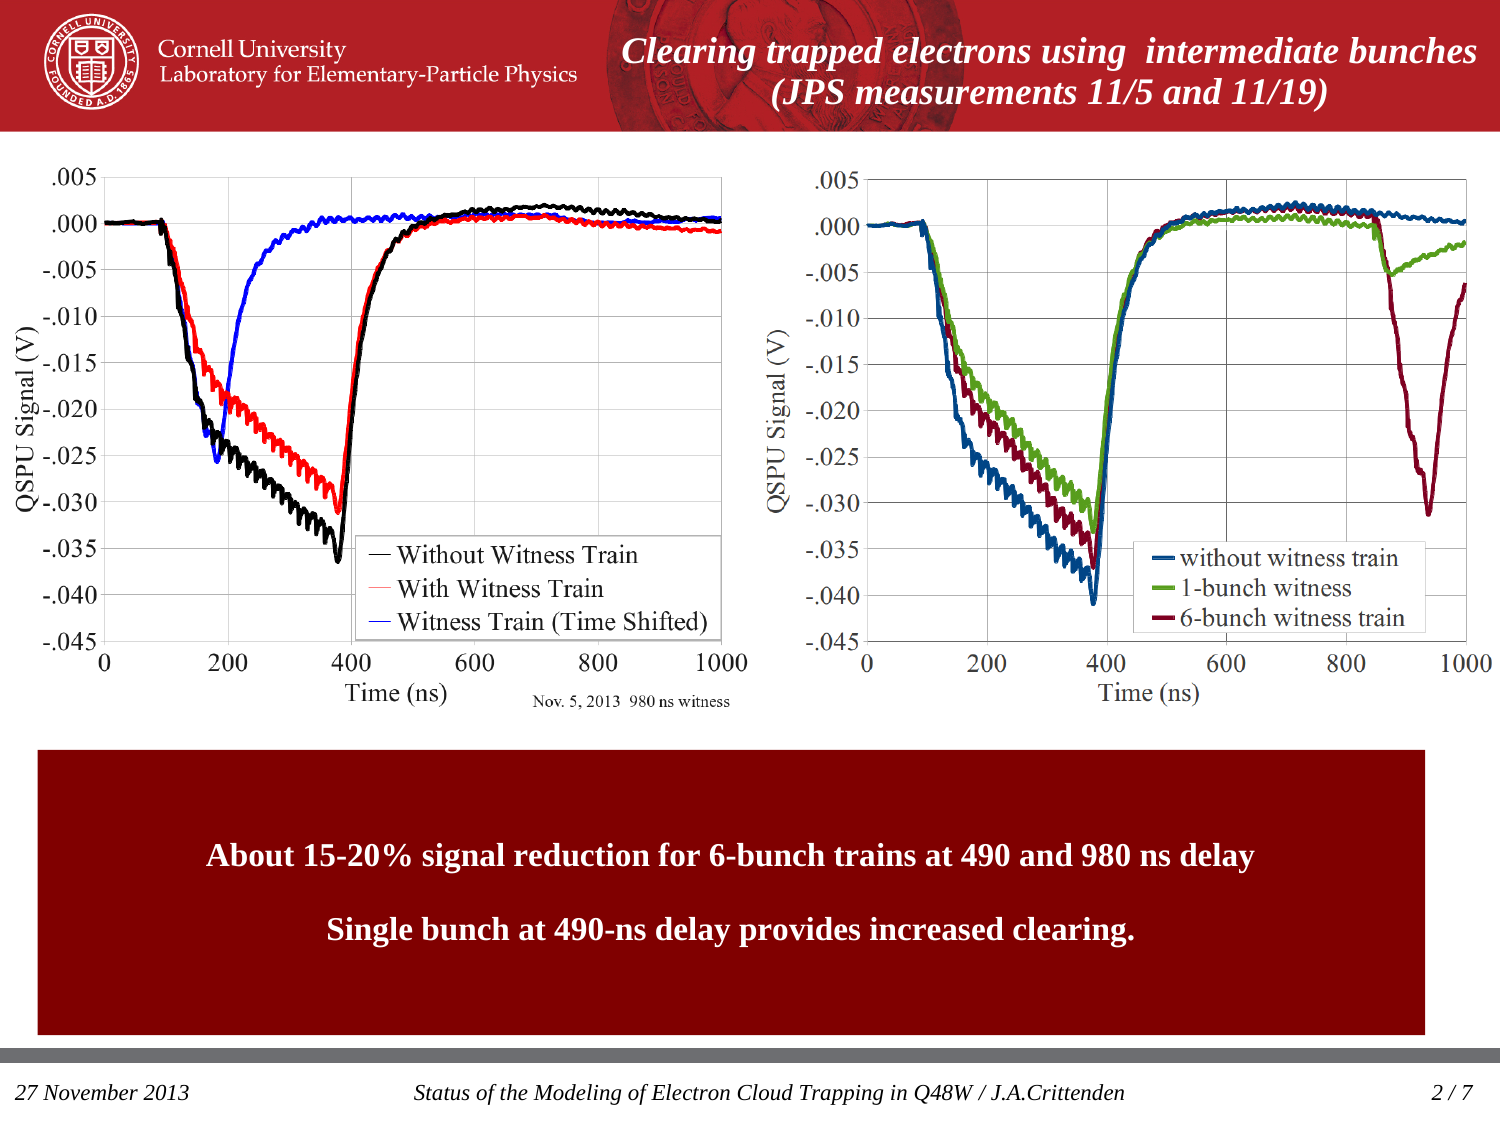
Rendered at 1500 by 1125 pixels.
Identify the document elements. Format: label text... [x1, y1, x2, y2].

text_box About 15-20% signal reduction for 6-bunch trains at 490 and 980 ns delay Single bunch at 490-ns delay provides increased clearing. [37, 749, 1426, 1036]
picture [0, 149, 1500, 714]
picture [0, 0, 1500, 132]
title Clearing trapped electrons using intermediate bunches (JPS measurements 11/5 and 11/19) [600, 7, 1500, 136]
